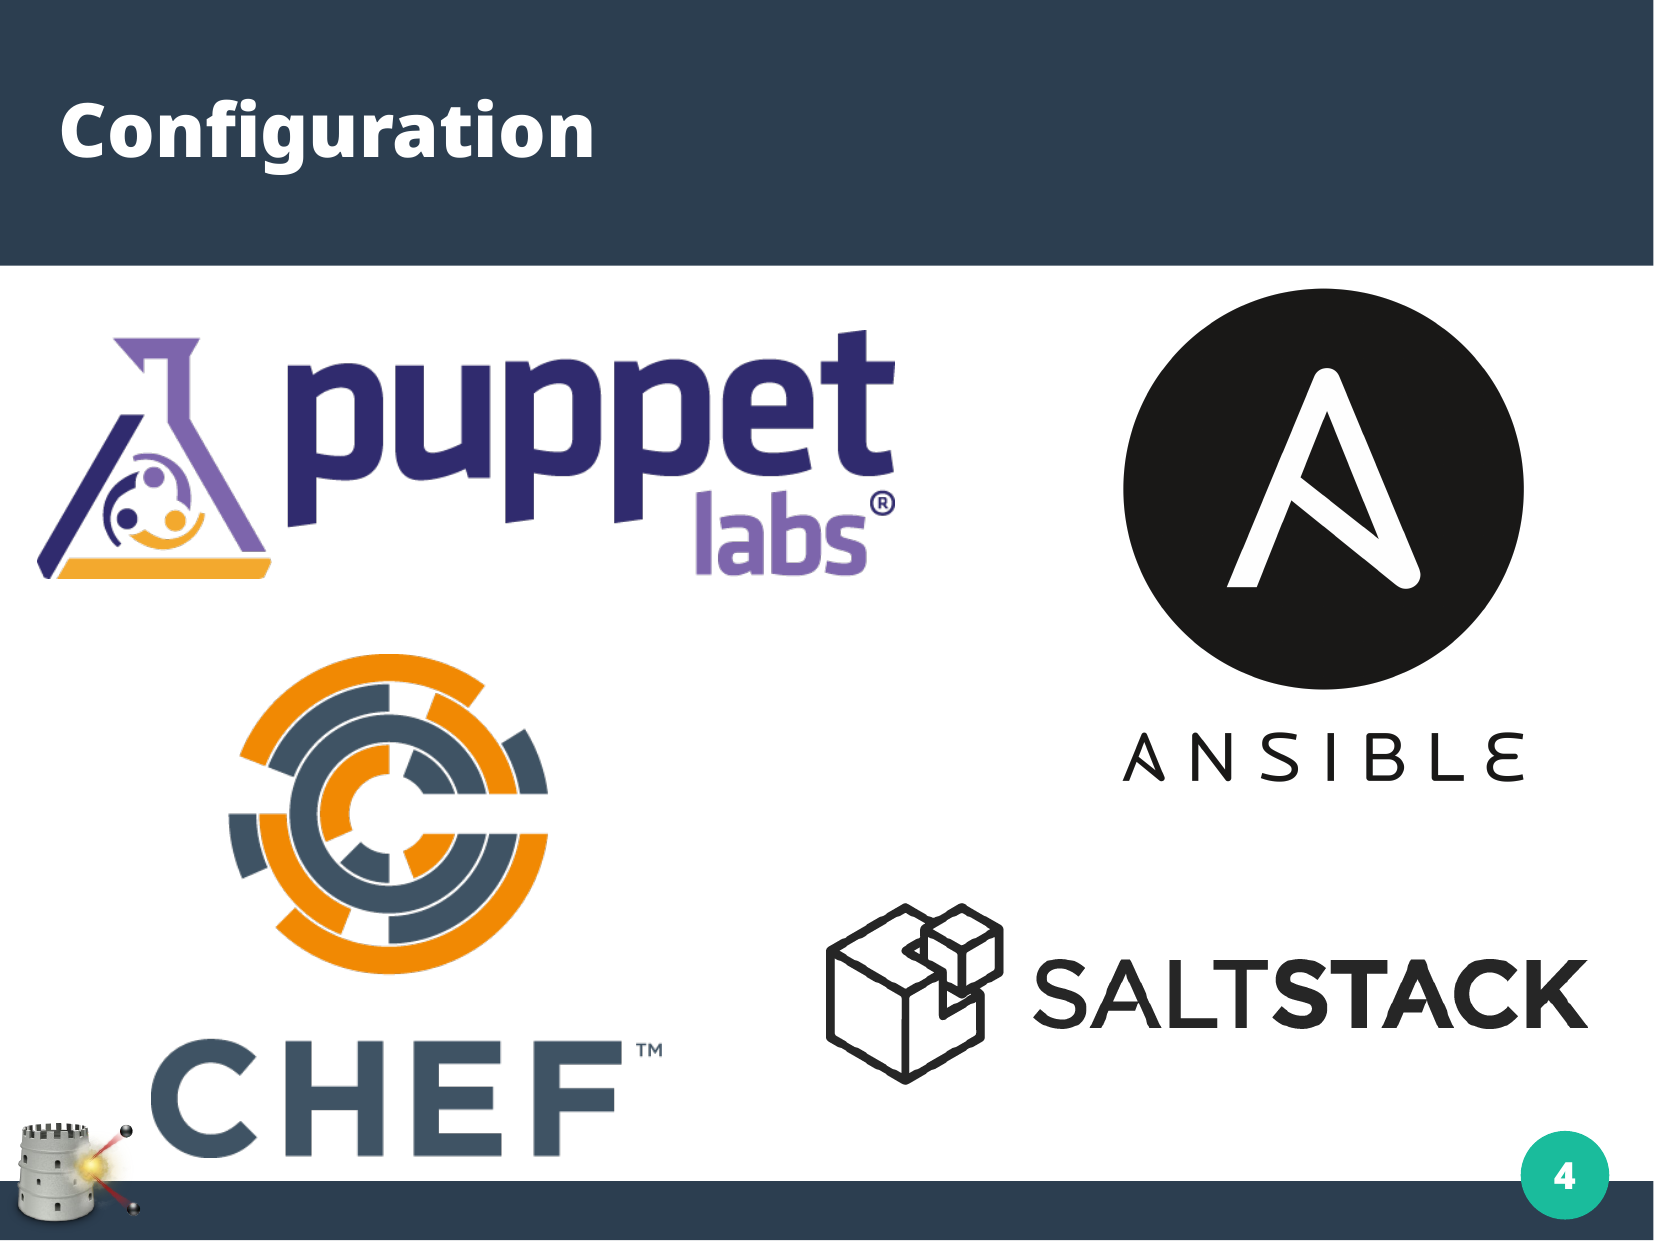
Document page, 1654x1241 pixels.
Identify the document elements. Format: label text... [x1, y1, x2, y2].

picture [1122, 288, 1524, 783]
picture [37, 330, 895, 579]
title Configuration [59, 49, 1595, 207]
picture [5, 1104, 148, 1241]
picture [826, 873, 1588, 1113]
picture [151, 654, 662, 1158]
